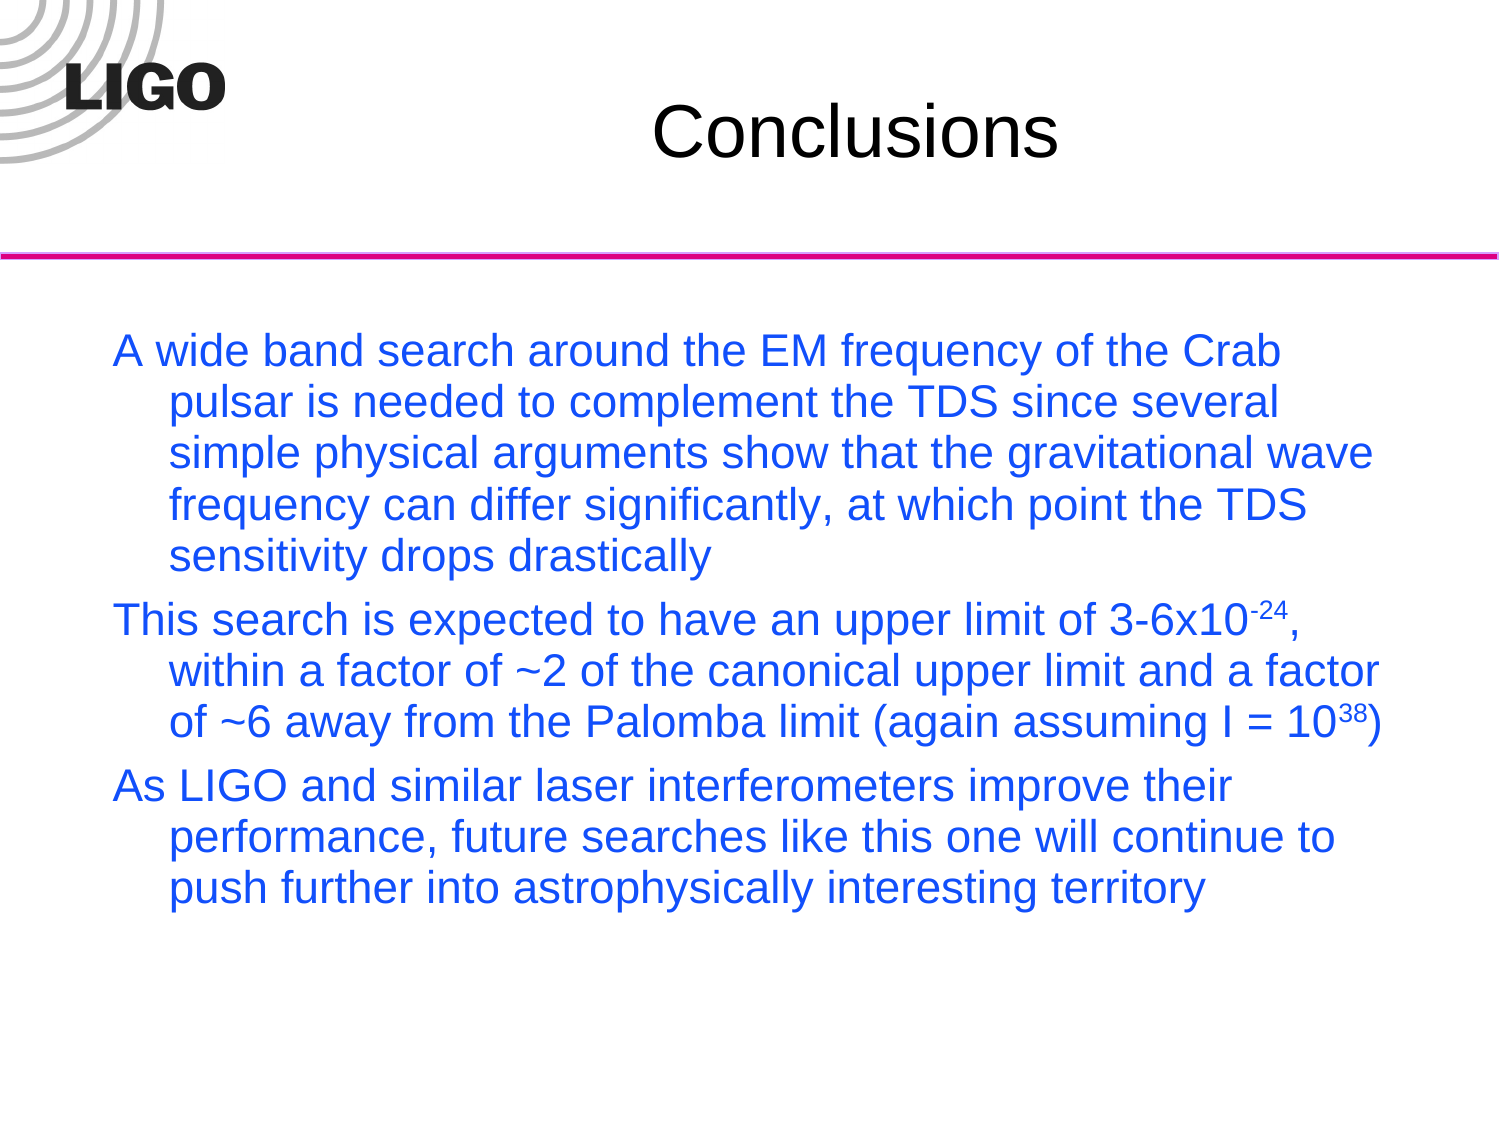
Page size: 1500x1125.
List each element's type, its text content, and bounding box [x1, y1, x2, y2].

title Conclusions [262, 37, 1450, 225]
list A wide band search around the EM frequency of the Crab pulsar is needed to complement the TDS since several simple physical arguments show that the gravitational wave frequency can differ significantly, at which point the TDS sensitivity drops drastically This search is expected to have an upper limit of 3-6x10-24, within a factor of ~2 of the canonical upper limit and a factor of ~6 away from the Palomba limit (again assuming I = 1038) As LIGO and similar laser interferometers improve their performance, future searches like this one will continue to push further into astrophysically interesting territory [112, 324, 1388, 1098]
